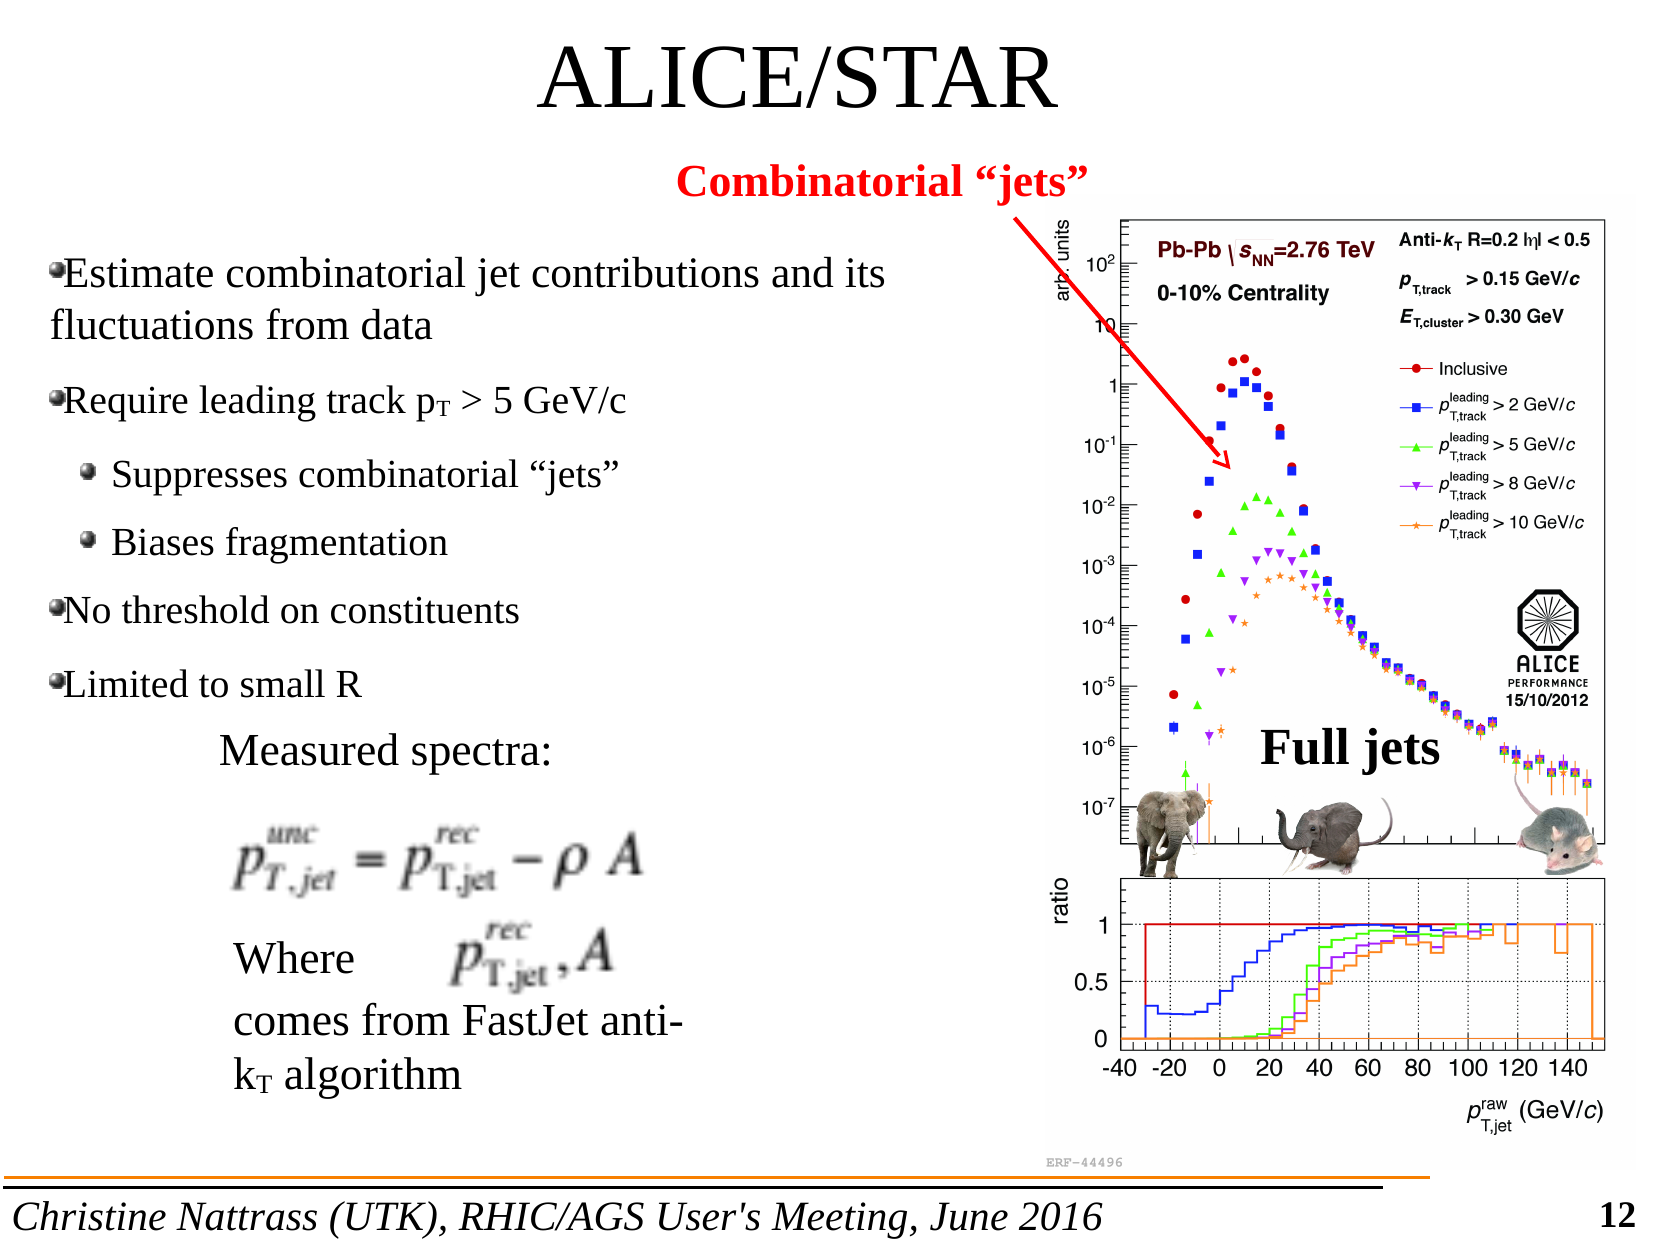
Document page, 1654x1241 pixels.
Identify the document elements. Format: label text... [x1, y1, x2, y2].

text_box Where comes from FastJet anti-kT algorithm [218, 920, 733, 1107]
picture [224, 806, 652, 1000]
title ALICE/STAR [305, 23, 1291, 134]
text_box Combinatorial “jets” [660, 142, 1108, 213]
text_box Measured spectra: [204, 712, 796, 783]
text_box Full jets [1245, 711, 1501, 784]
list Estimate combinatorial jet contributions and its fluctuations from data Require leading track pT > 5 GeV/c Suppresses combinatorial “jets” Biases fragmentation No threshold on constituents Limited to small R [34, 236, 1084, 714]
picture [1045, 194, 1636, 1170]
